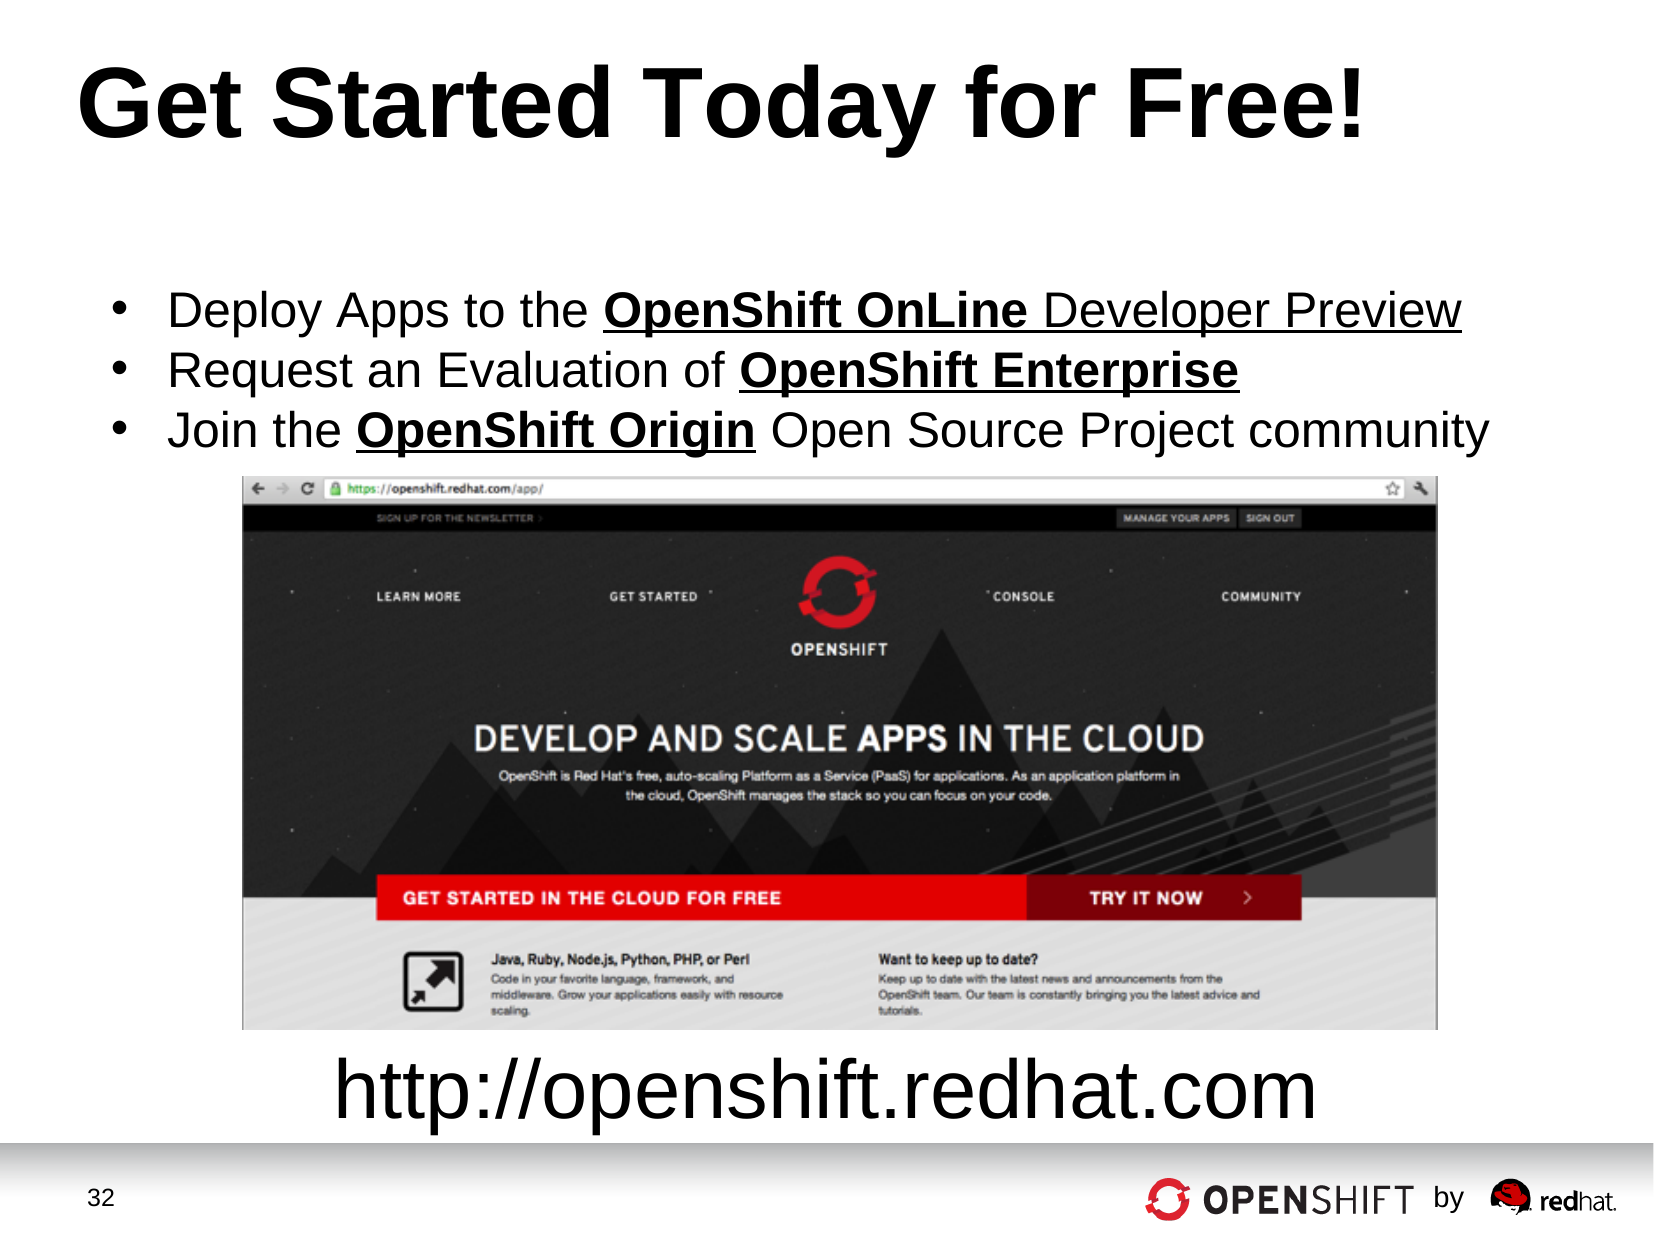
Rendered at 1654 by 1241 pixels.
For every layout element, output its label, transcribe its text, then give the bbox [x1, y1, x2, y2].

picture [0, 1143, 1654, 1241]
text_box http://openshift.redhat.com [318, 1027, 1335, 1143]
text_box Deploy Apps to the OpenShift OnLine Developer Preview Request an Evaluation of OpenShift Enterprise Join the OpenShift Origin Open Source Project community [95, 270, 1506, 466]
title Get Started Today for Free! [76, 52, 1565, 276]
picture [242, 476, 1438, 1030]
